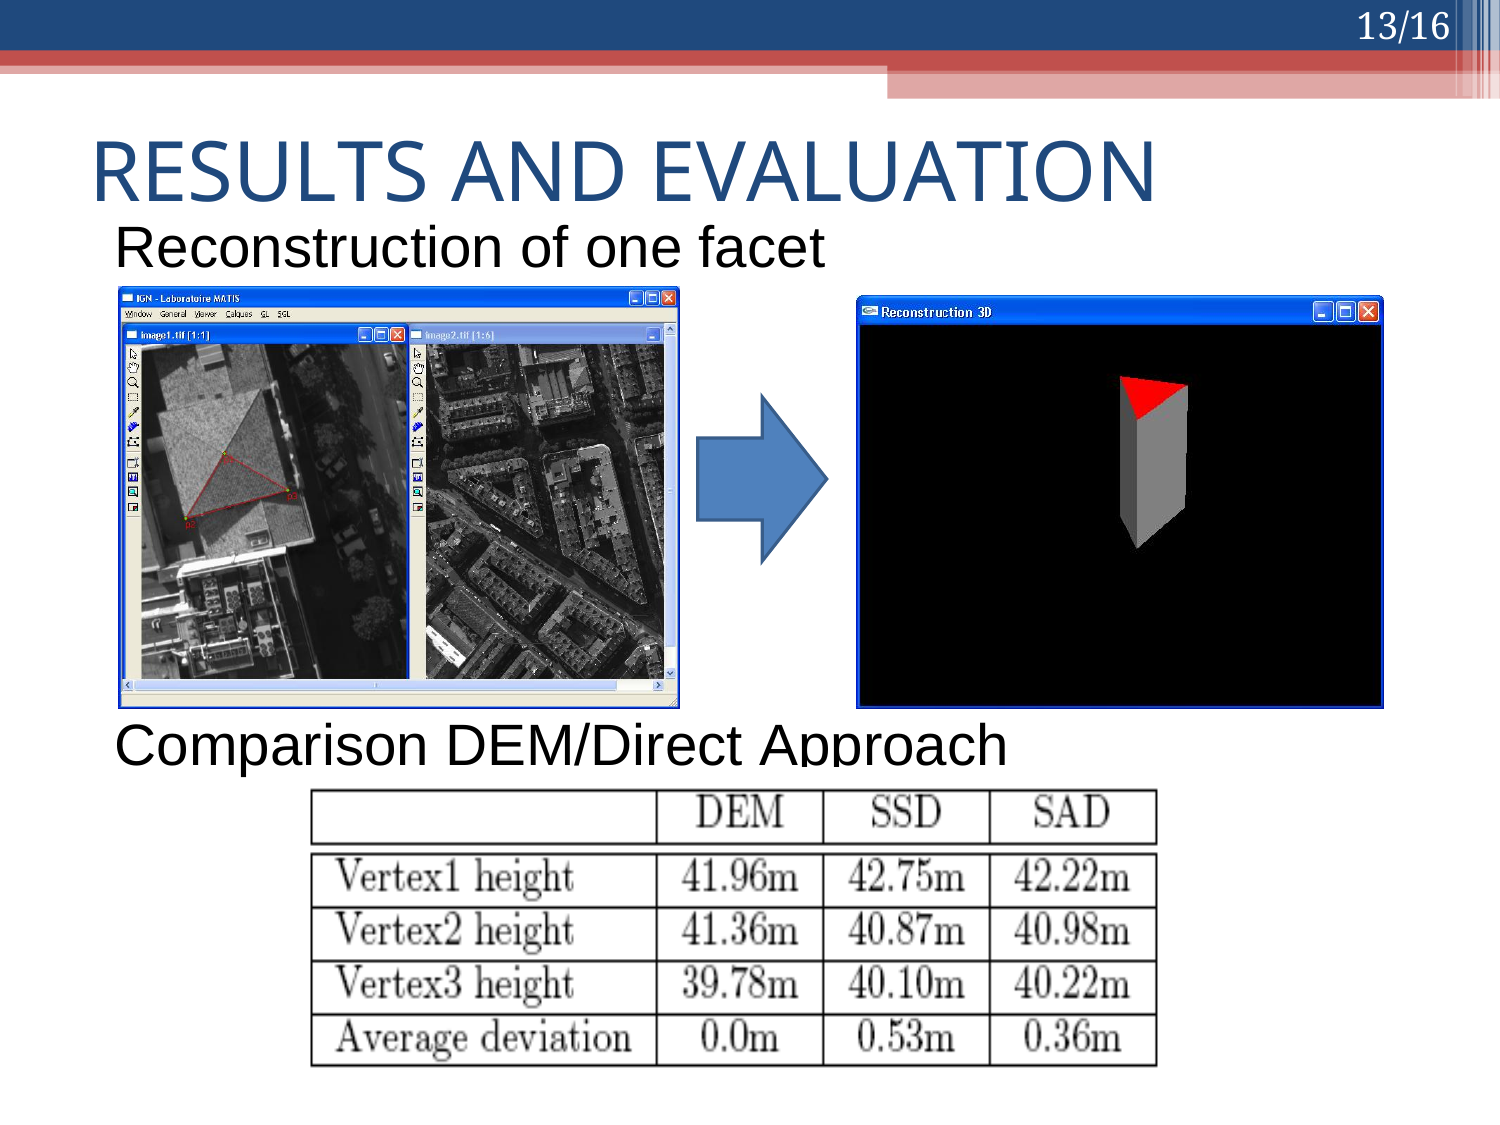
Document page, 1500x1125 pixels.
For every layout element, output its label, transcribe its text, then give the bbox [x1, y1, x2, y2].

picture [118, 286, 680, 709]
picture [295, 767, 1182, 1093]
picture [856, 295, 1384, 709]
list Reconstruction of one facet Comparison DEM/Direct Approach [82, 206, 1433, 1125]
title RESULTS AND EVALUATION [75, 105, 1426, 234]
text_box [697, 396, 827, 562]
text_box <numéro>/16 [1299, 0, 1466, 61]
